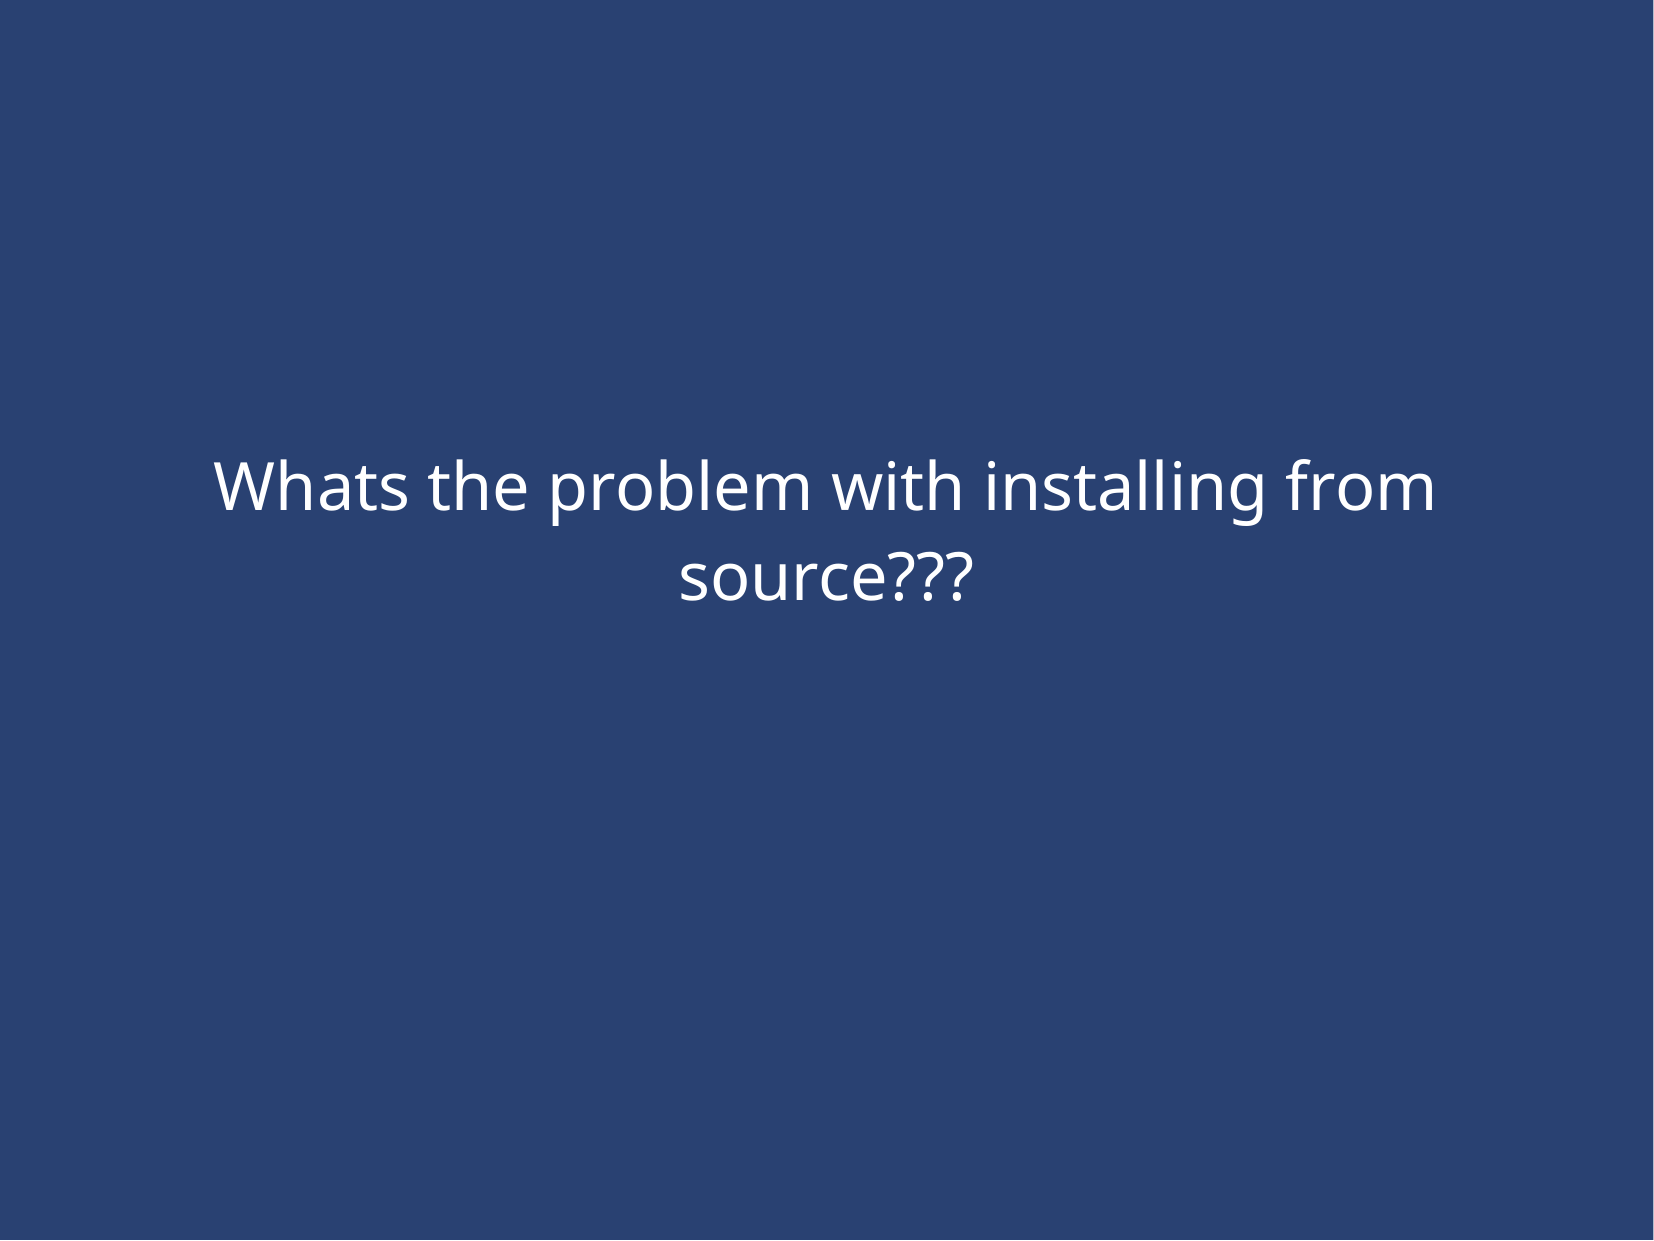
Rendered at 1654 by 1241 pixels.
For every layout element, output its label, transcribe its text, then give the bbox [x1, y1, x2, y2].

subtitle Whats the problem with installing from source??? [82, 49, 1571, 1109]
